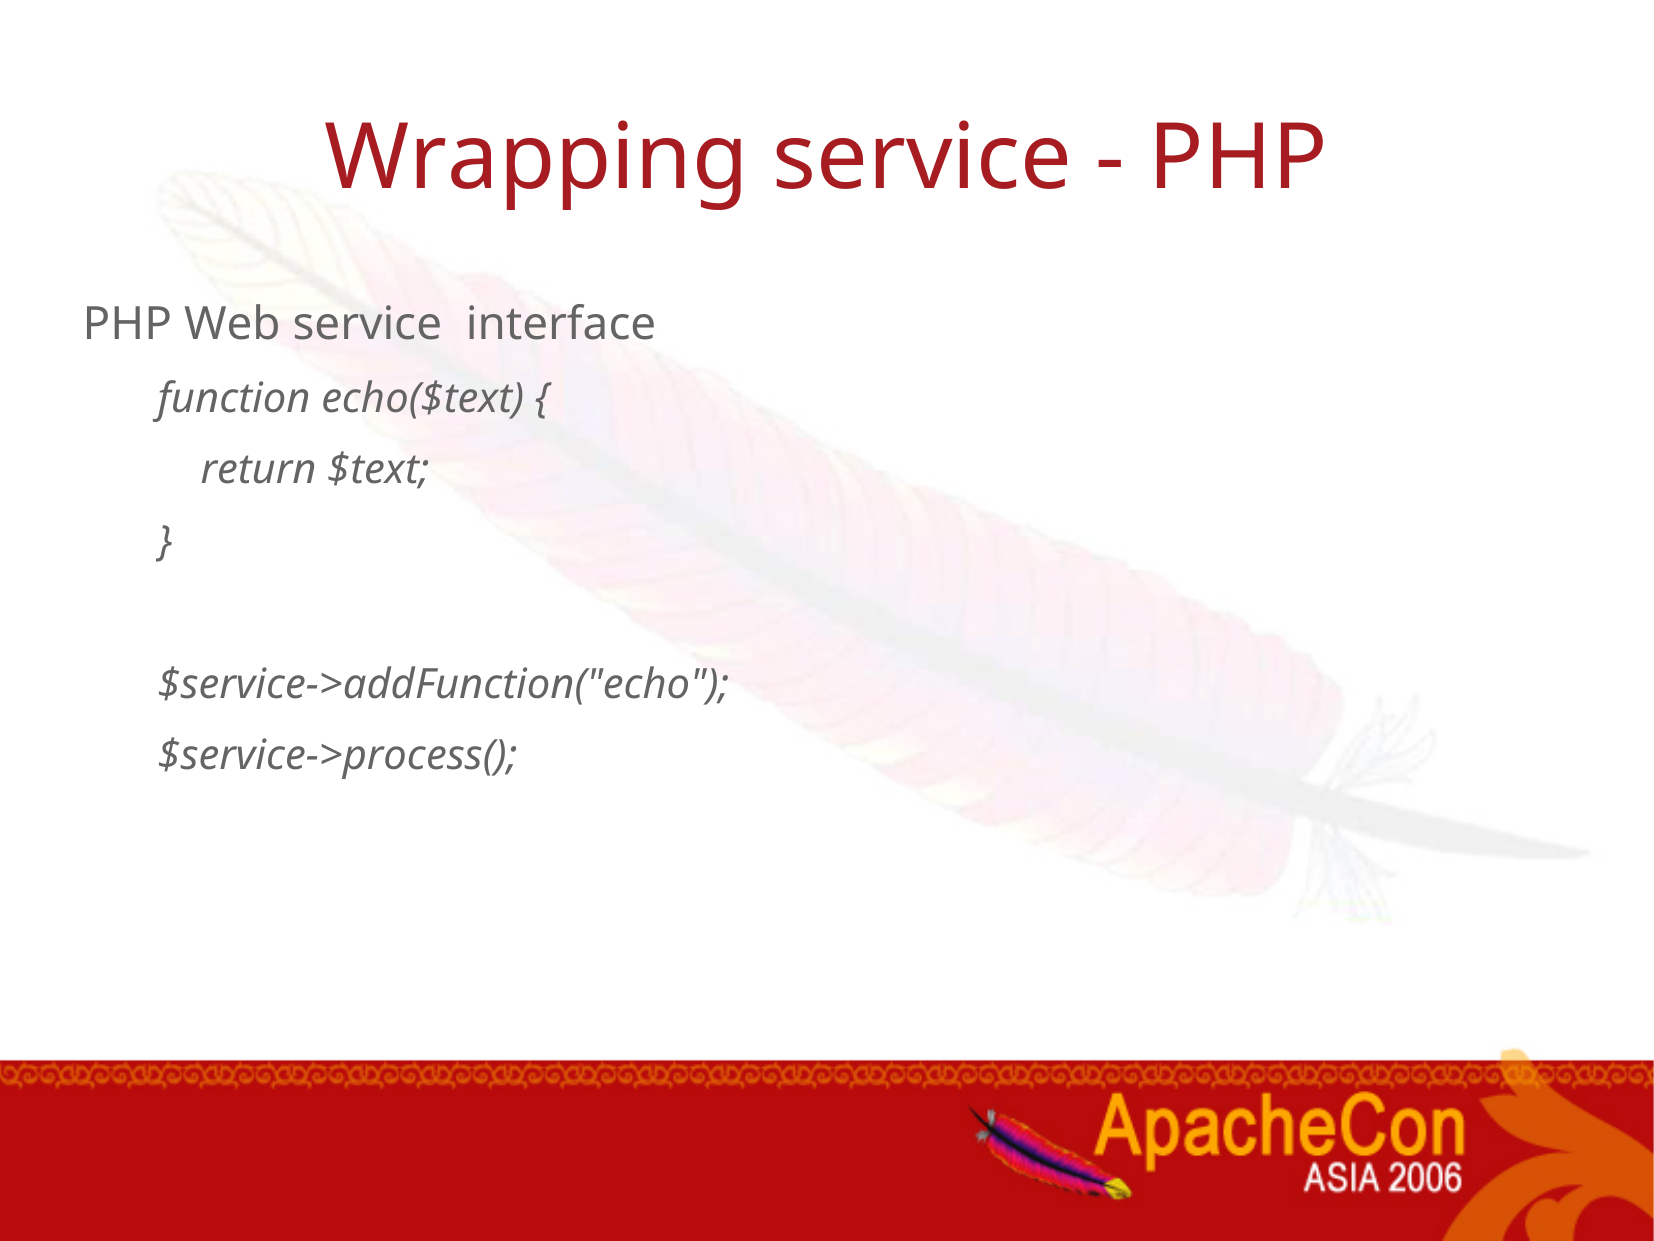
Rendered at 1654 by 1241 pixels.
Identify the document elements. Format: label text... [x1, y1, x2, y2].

list PHP Web service interface function echo($text) { return $text; } $service->addFunction("echo"); $service->process(); [82, 290, 1571, 1109]
picture [0, 0, 1654, 1241]
title Wrapping service - PHP [82, 49, 1571, 257]
